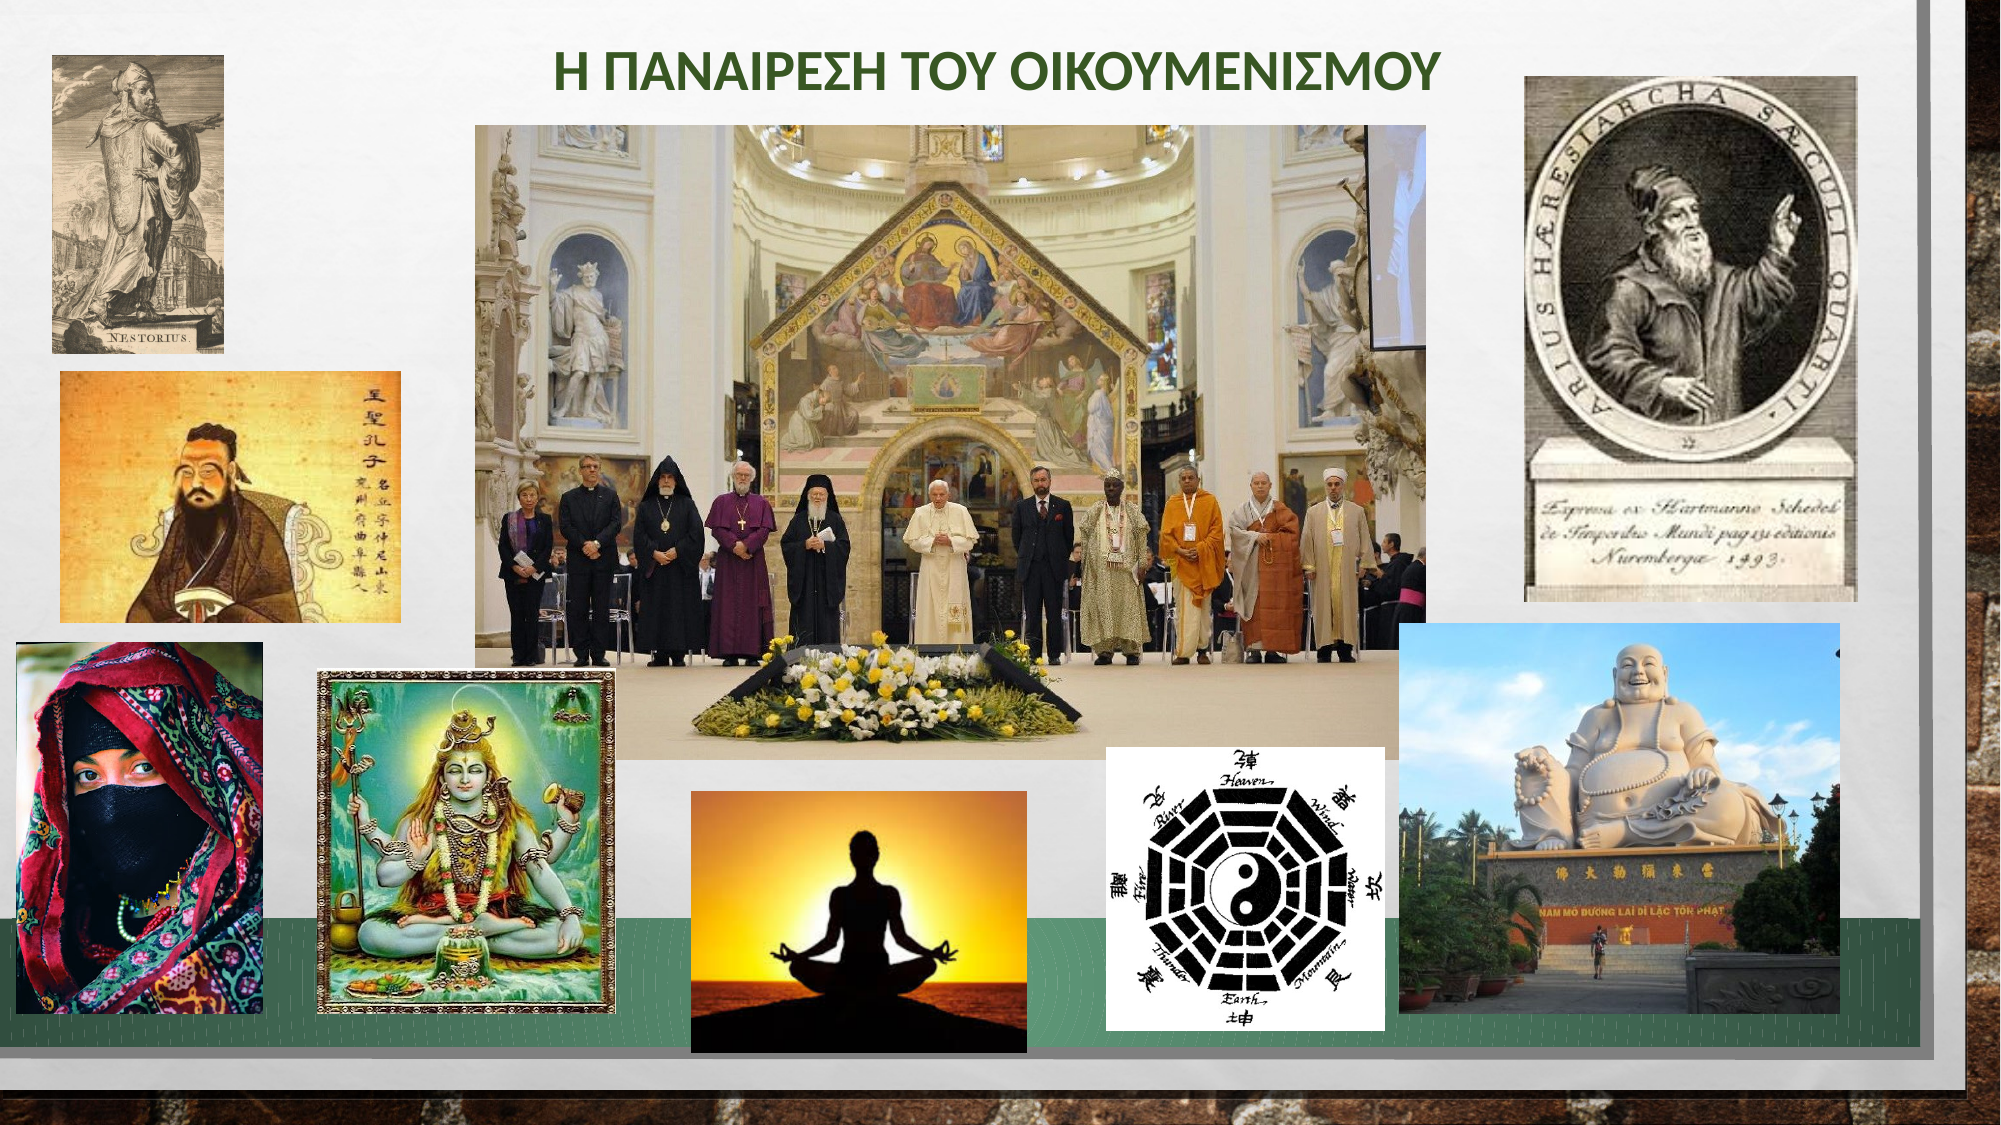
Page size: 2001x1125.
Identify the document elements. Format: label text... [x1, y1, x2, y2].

picture [317, 126, 1840, 1031]
picture [16, 642, 263, 1014]
picture [52, 55, 224, 354]
text_box Η ΠΑΝΑΙΡΕΣΗ ΤΟΥ ΟΙΚΟΥΜΕΝΙΣΜΟΥ [503, 24, 1492, 111]
picture [1524, 76, 1858, 602]
picture [691, 791, 1027, 1053]
picture [60, 371, 401, 623]
